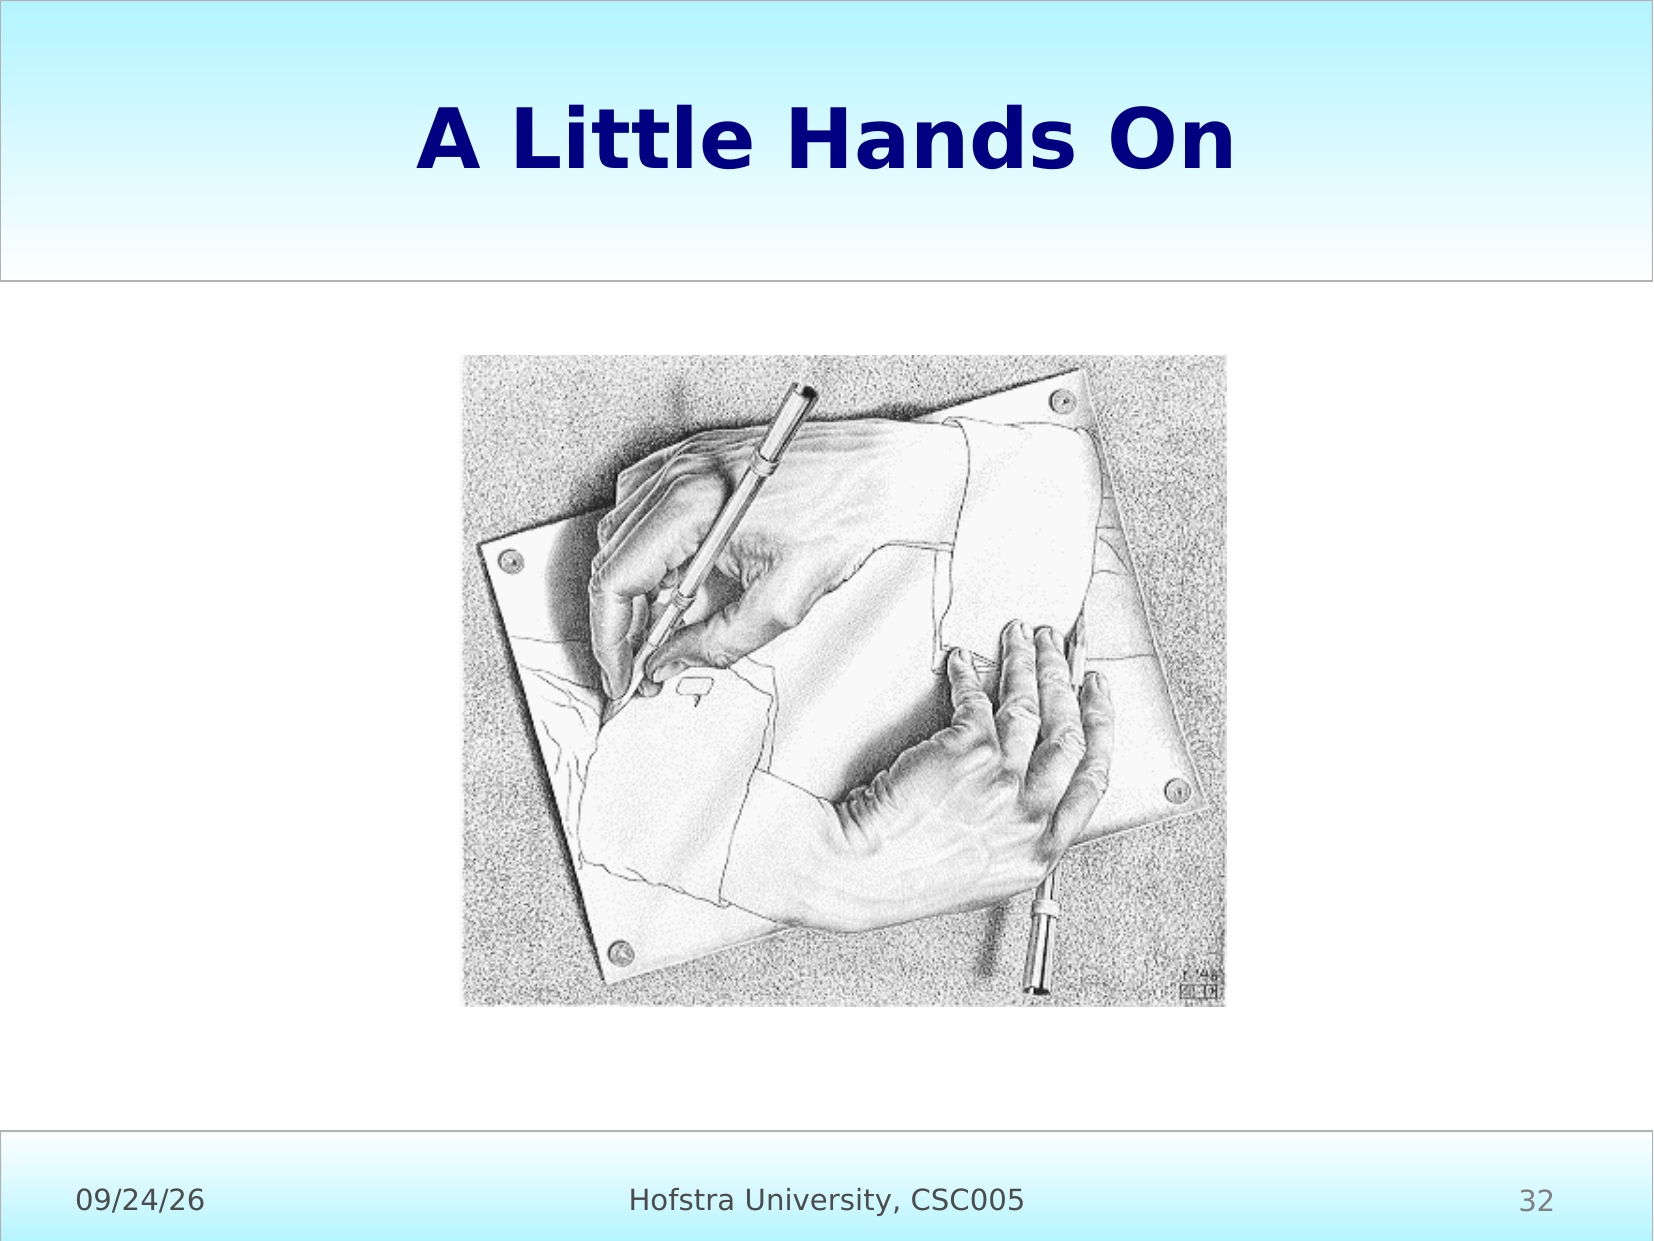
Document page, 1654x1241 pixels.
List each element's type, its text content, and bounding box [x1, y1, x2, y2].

title A Little Hands On [78, 77, 1576, 203]
picture [459, 355, 1227, 1007]
